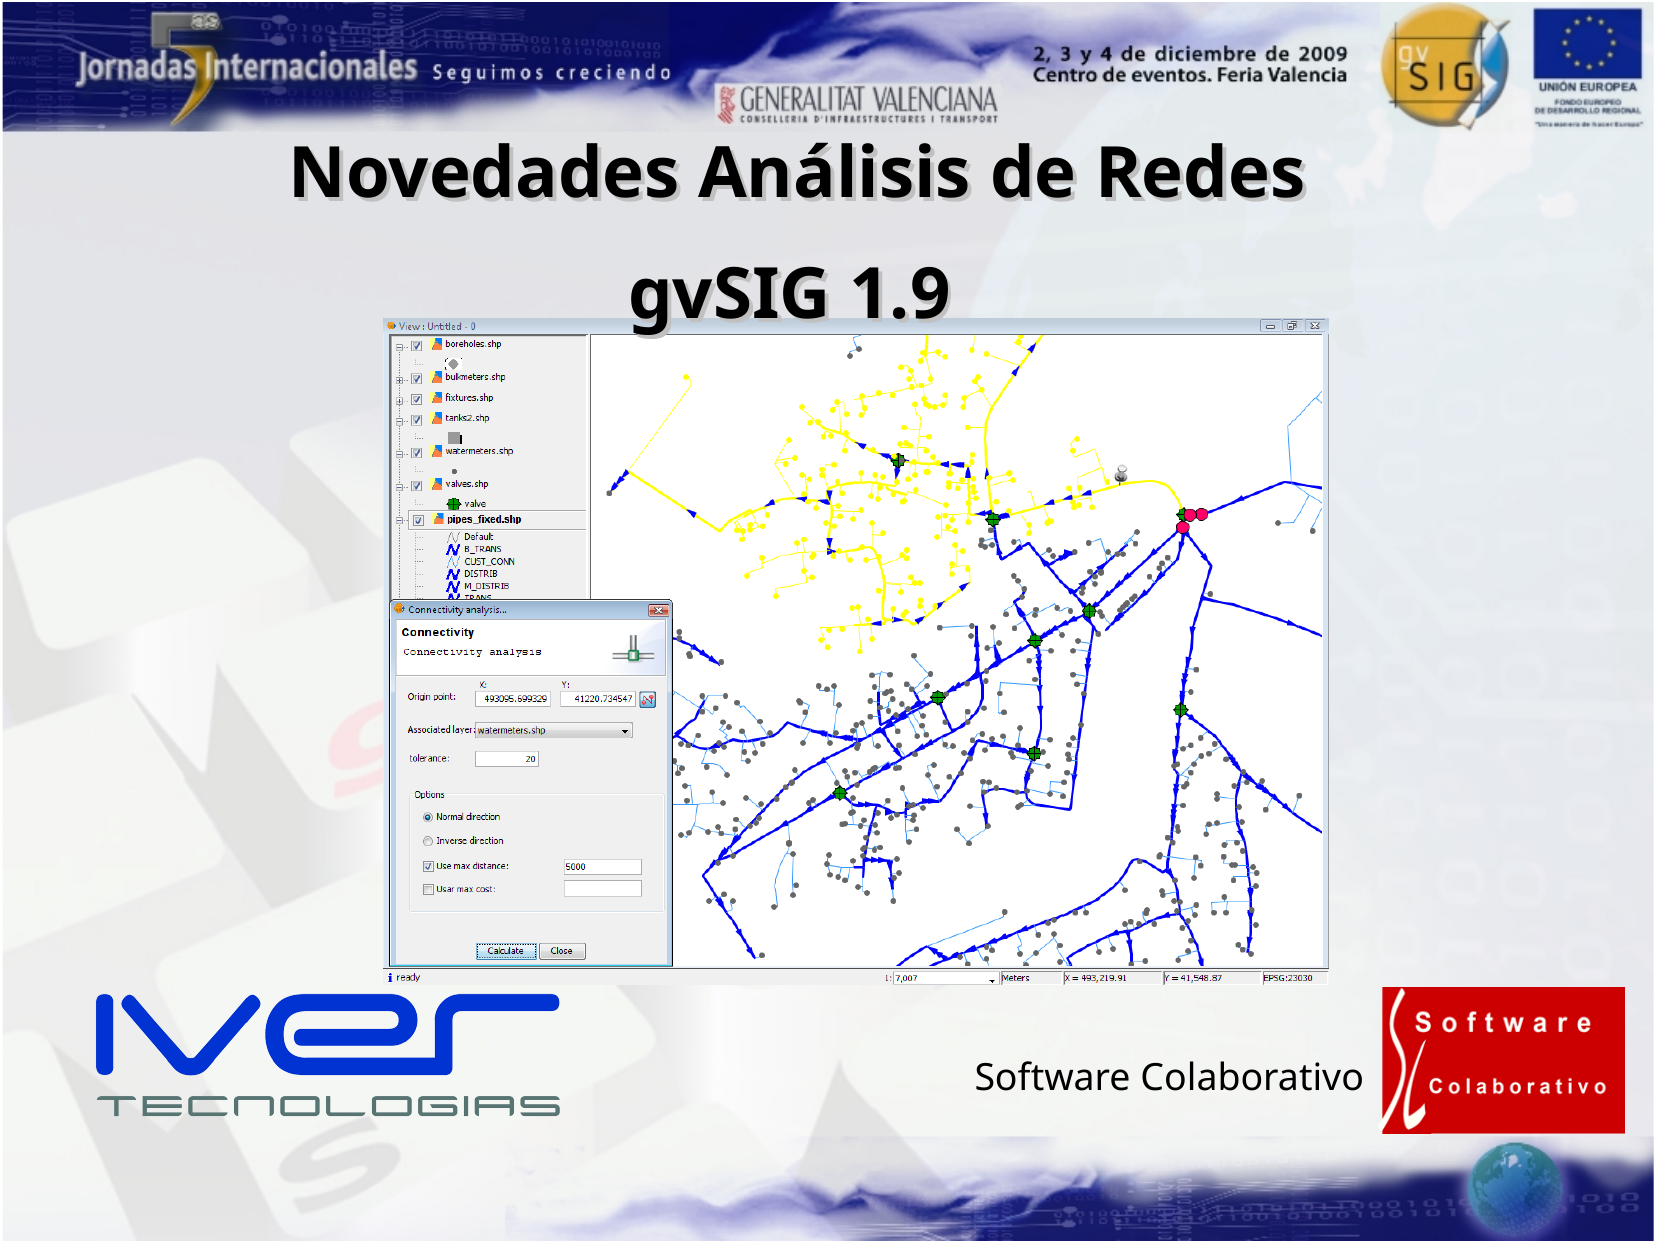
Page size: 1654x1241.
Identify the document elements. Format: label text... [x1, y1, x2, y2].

text_box Novedades Análisis de Redes gvSIG 1.9 [118, 118, 1477, 345]
text_box Software Colaborativo [906, 992, 1378, 1094]
picture [2, 2, 1654, 1241]
